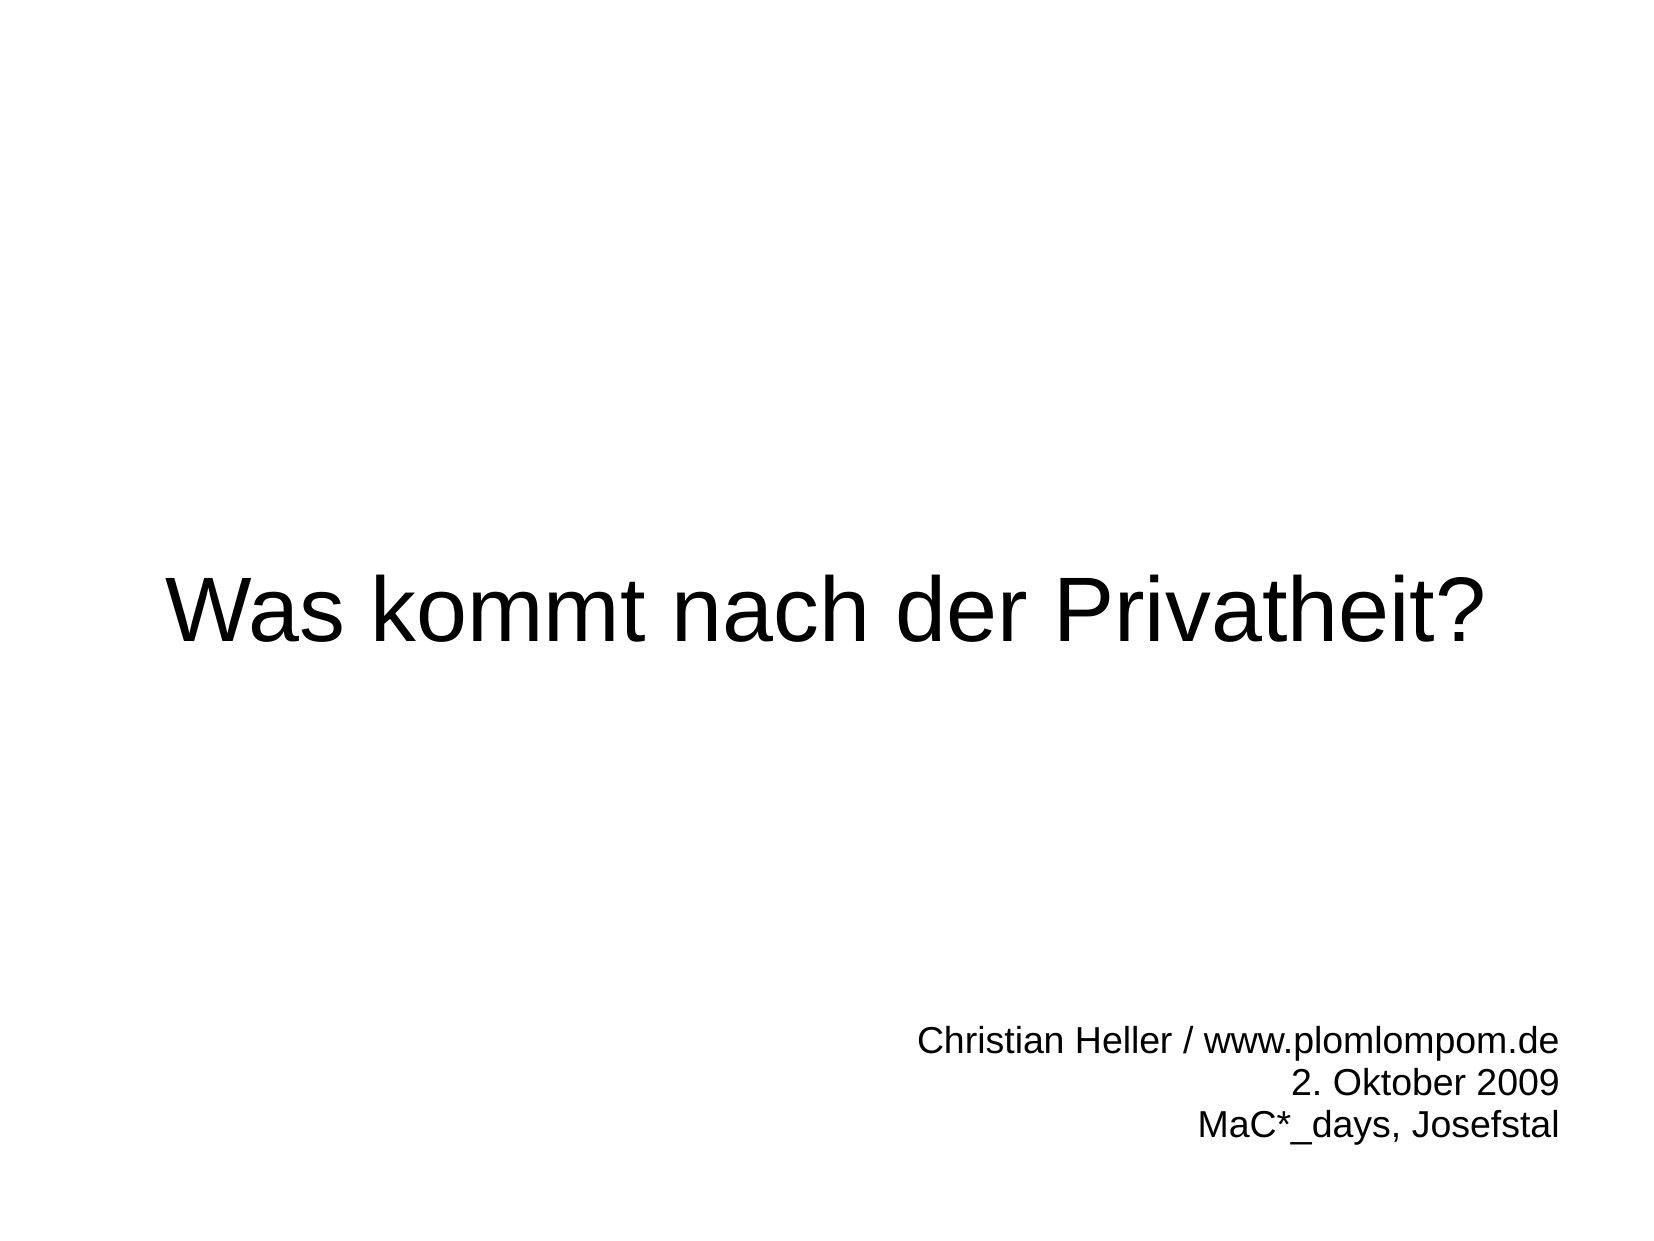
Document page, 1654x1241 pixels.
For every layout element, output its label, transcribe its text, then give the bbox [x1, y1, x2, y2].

title Was kommt nach der Privatheit? [82, 56, 1571, 1163]
text_box Christian Heller / www.plomlompom.de 2. Oktober 2009 MaC*_days, Josefstal [902, 1012, 1576, 1167]
